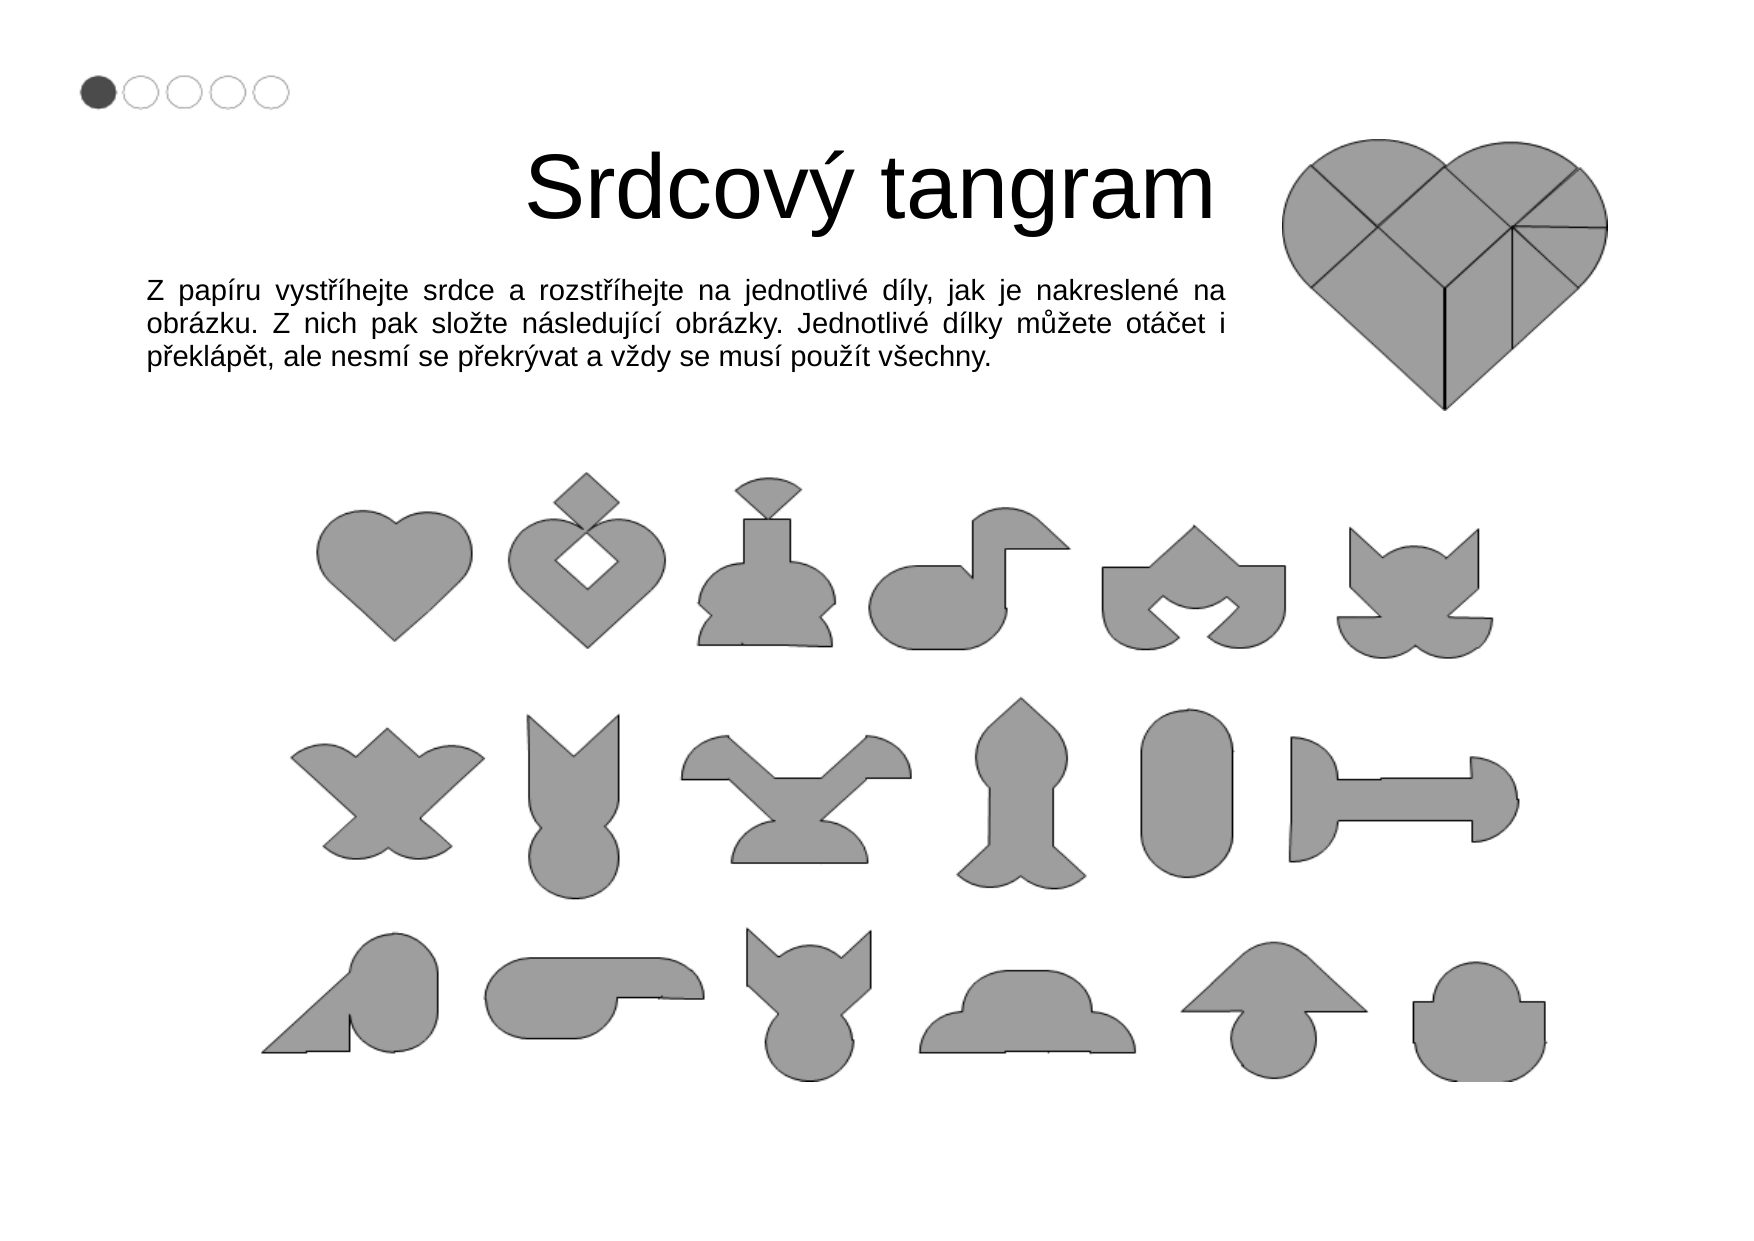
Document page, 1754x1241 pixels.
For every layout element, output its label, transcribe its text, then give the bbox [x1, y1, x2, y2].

picture [1282, 139, 1608, 411]
picture [261, 472, 1549, 1082]
title Srdcový tangram [135, 93, 1608, 281]
picture [74, 70, 293, 113]
subtitle Z papíru vystříhejte srdce a rozstříhejte na jednotlivé díly, jak je nakreslené na obrázku. Z nich pak složte následující obrázky. Jednotlivé dílky můžete otáčet i překlápět, ale nesmí se překrývat a vždy se musí použít všechny. [146, 256, 1228, 391]
